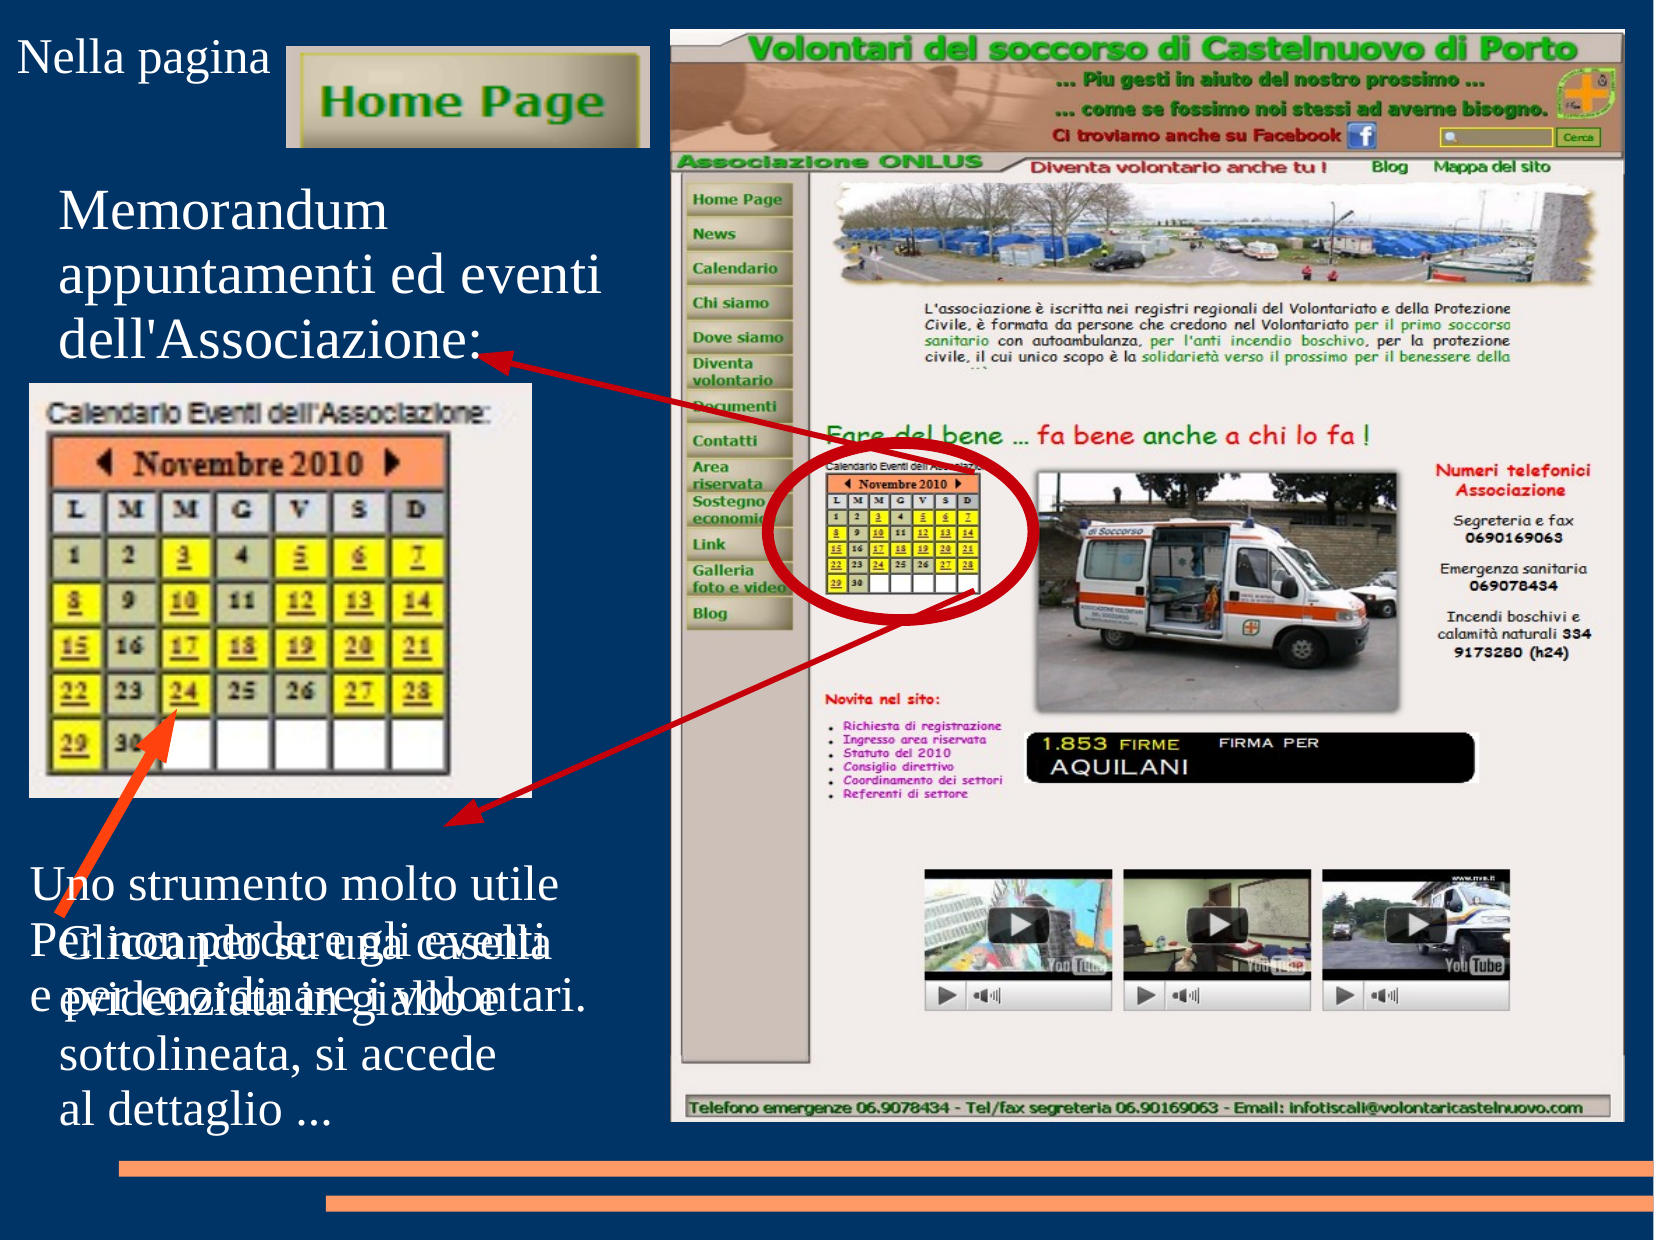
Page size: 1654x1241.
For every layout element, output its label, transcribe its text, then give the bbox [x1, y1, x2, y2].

text_box Uno strumento molto utile Per non perdere gli eventi e per coordinare i volontari. [29, 856, 601, 1026]
picture [670, 29, 1625, 1123]
picture [29, 383, 532, 798]
picture [774, 449, 1027, 614]
picture [286, 46, 650, 148]
text_box Cliccando su una casella evidenziata in giallo e sottolineata, si accede al dettaglio ... [59, 915, 621, 1141]
picture [518, 791, 532, 798]
picture [670, 405, 885, 722]
text_box Nella pagina [16, 29, 287, 143]
text_box Memorandum appuntamenti ed eventi dell'Associazione: [59, 177, 650, 404]
